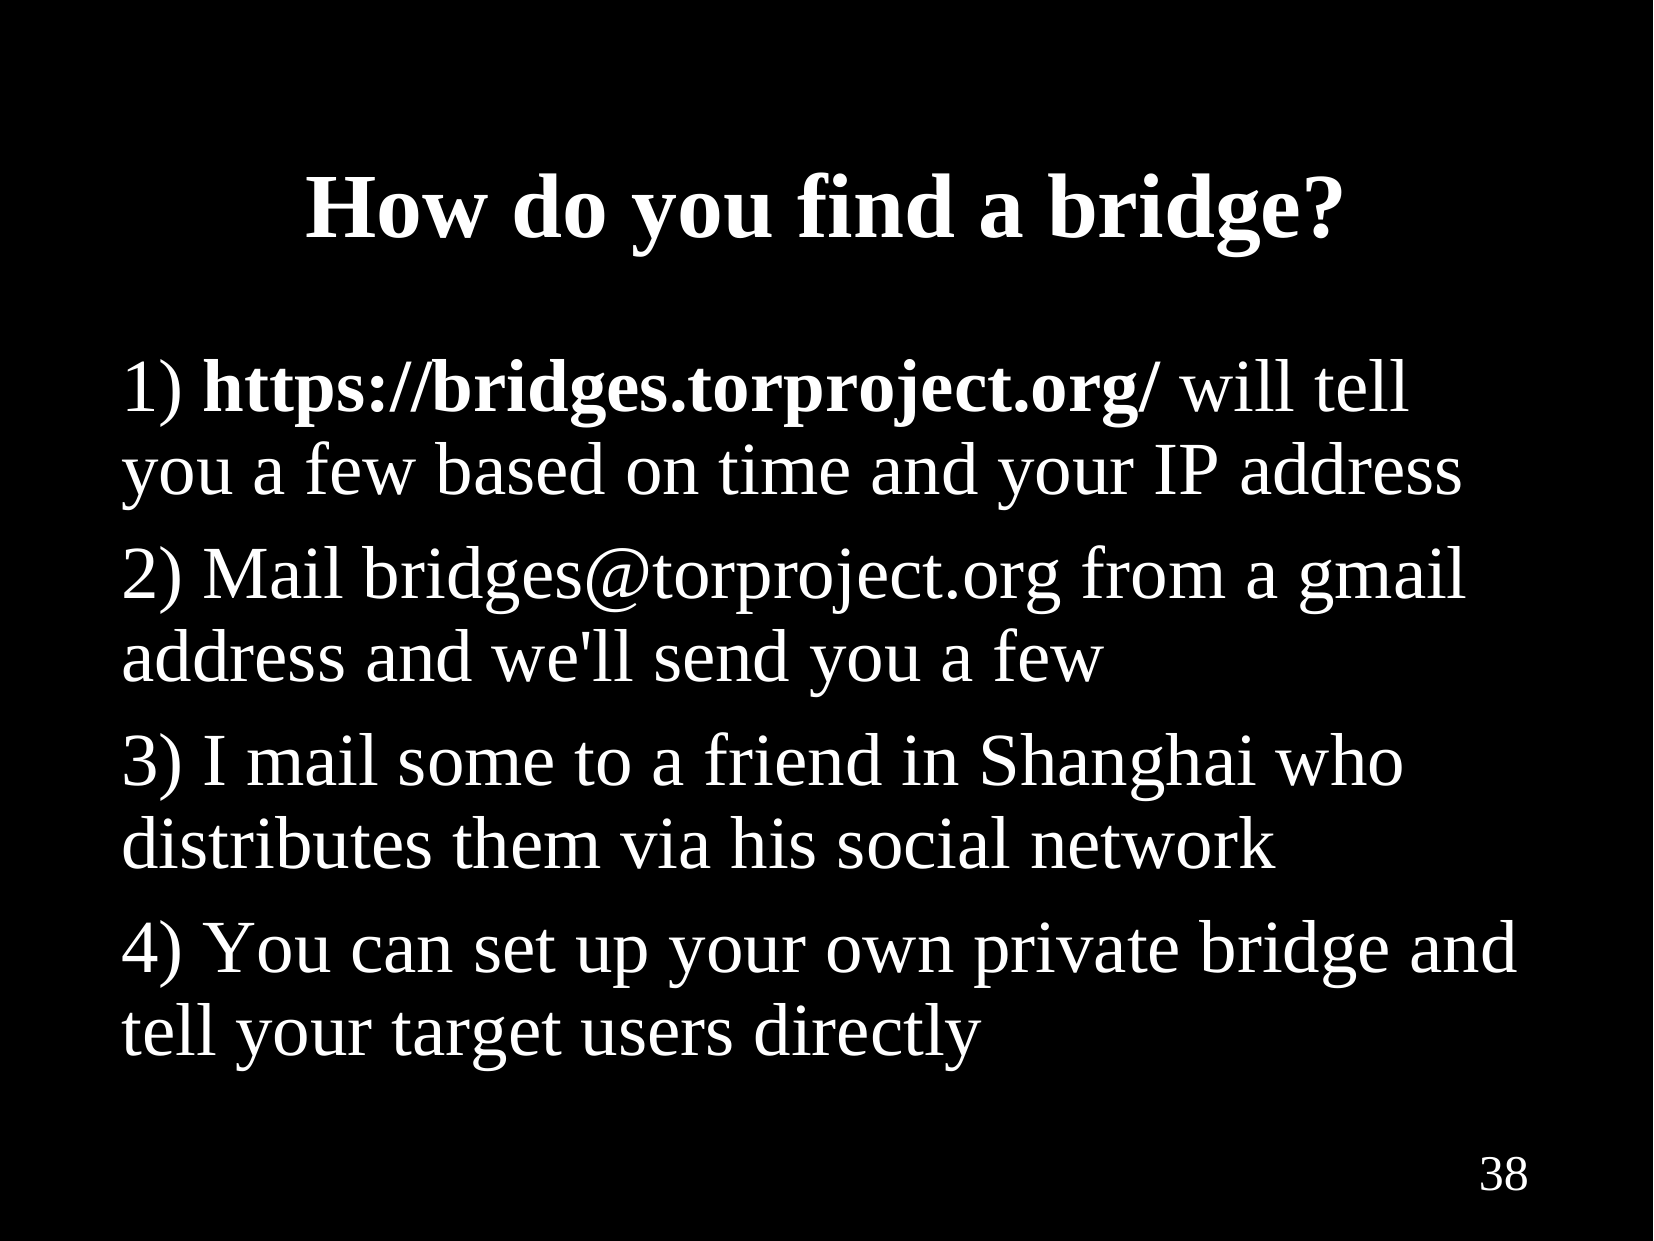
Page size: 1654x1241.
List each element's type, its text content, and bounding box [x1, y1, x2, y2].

title How do you find a bridge? [121, 102, 1534, 311]
list 1) https://bridges.torproject.org/ will tell you a few based on time and your IP address 2) Mail bridges@torproject.org from a gmail address and we'll send you a few 3) I mail some to a friend in Shanghai who distributes them via his social network 4) You can set up your own private bridge and tell your target users directly [121, 344, 1534, 1127]
